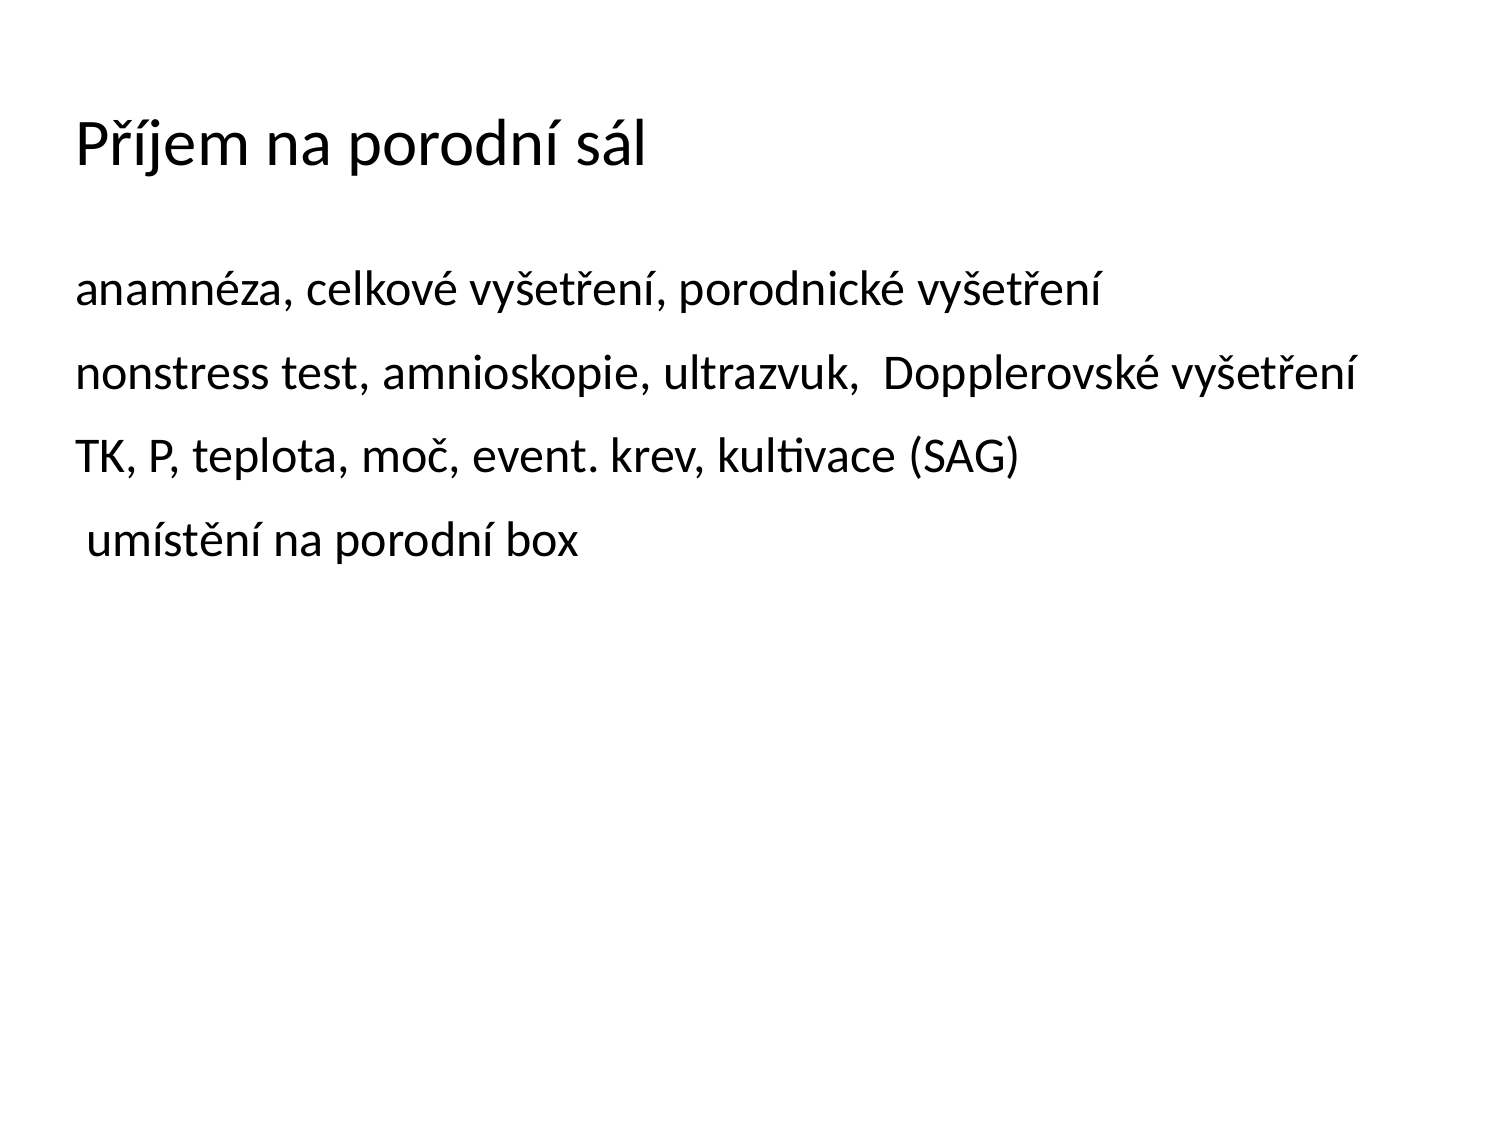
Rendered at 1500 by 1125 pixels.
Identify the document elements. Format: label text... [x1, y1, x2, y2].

list anamnéza, celkové vyšetření, porodnické vyšetření nonstress test, amnioskopie, ultrazvuk, Dopplerovské vyšetření TK, P, teplota, moč, event. krev, kultivace (SAG) umístění na porodní box [75, 262, 1425, 1005]
title Příjem na porodní sál [75, 45, 1425, 233]
